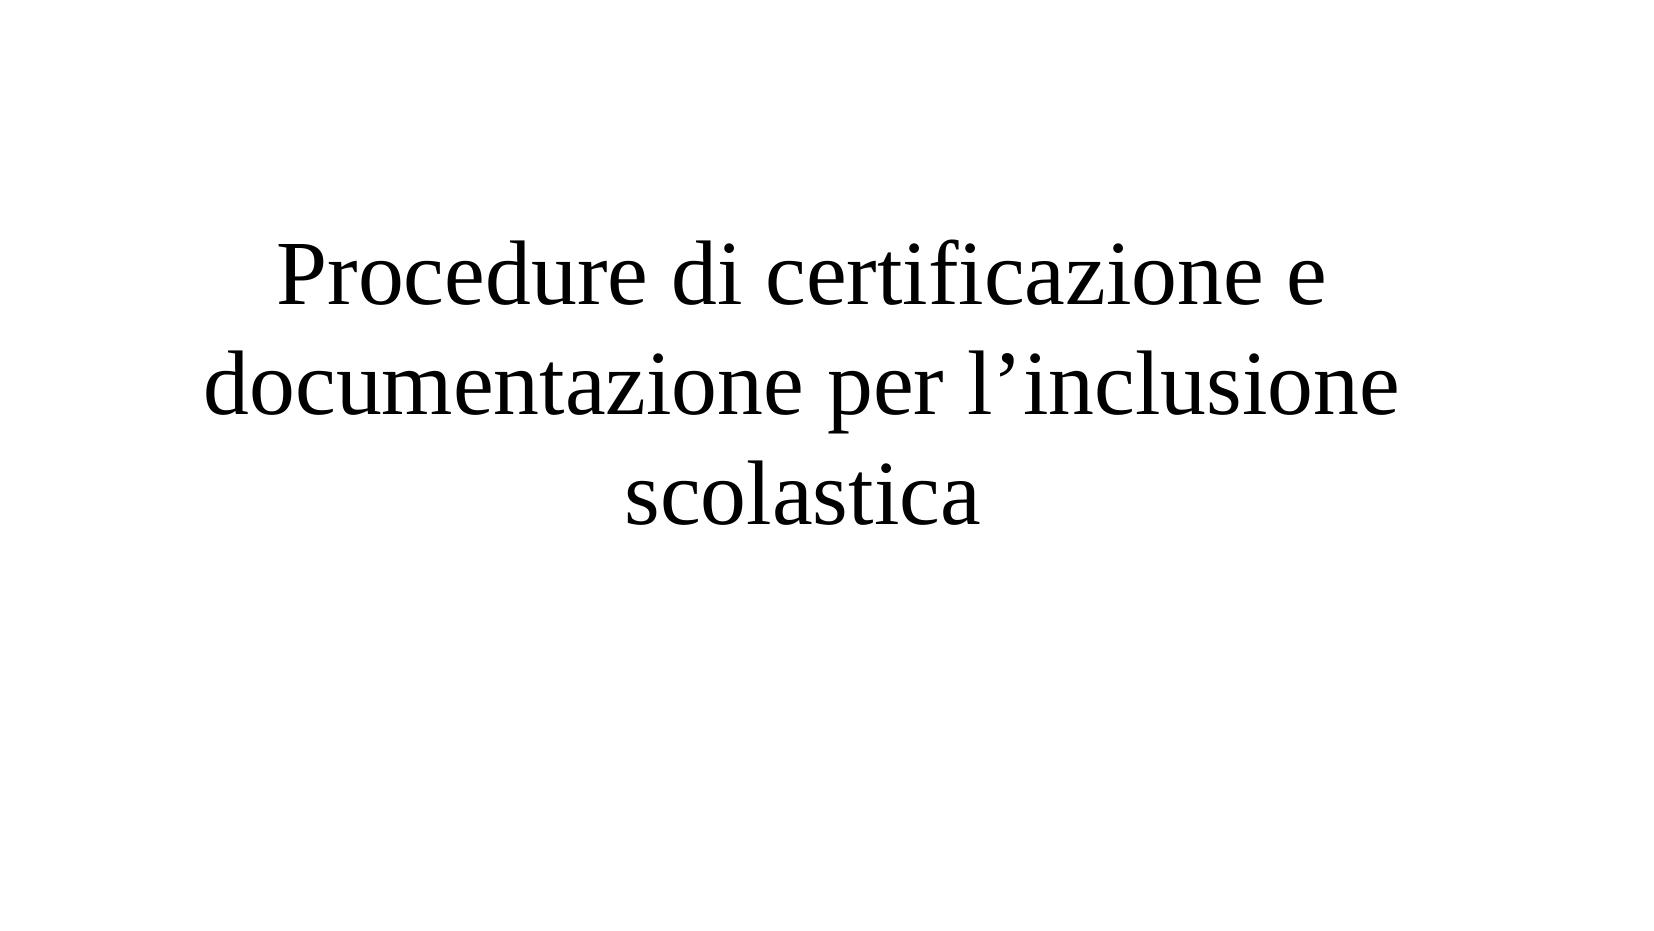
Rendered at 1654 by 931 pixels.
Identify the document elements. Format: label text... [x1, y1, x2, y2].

list Procedure di certificazione e documentazione per l’inclusione scolastica [59, 212, 1548, 552]
